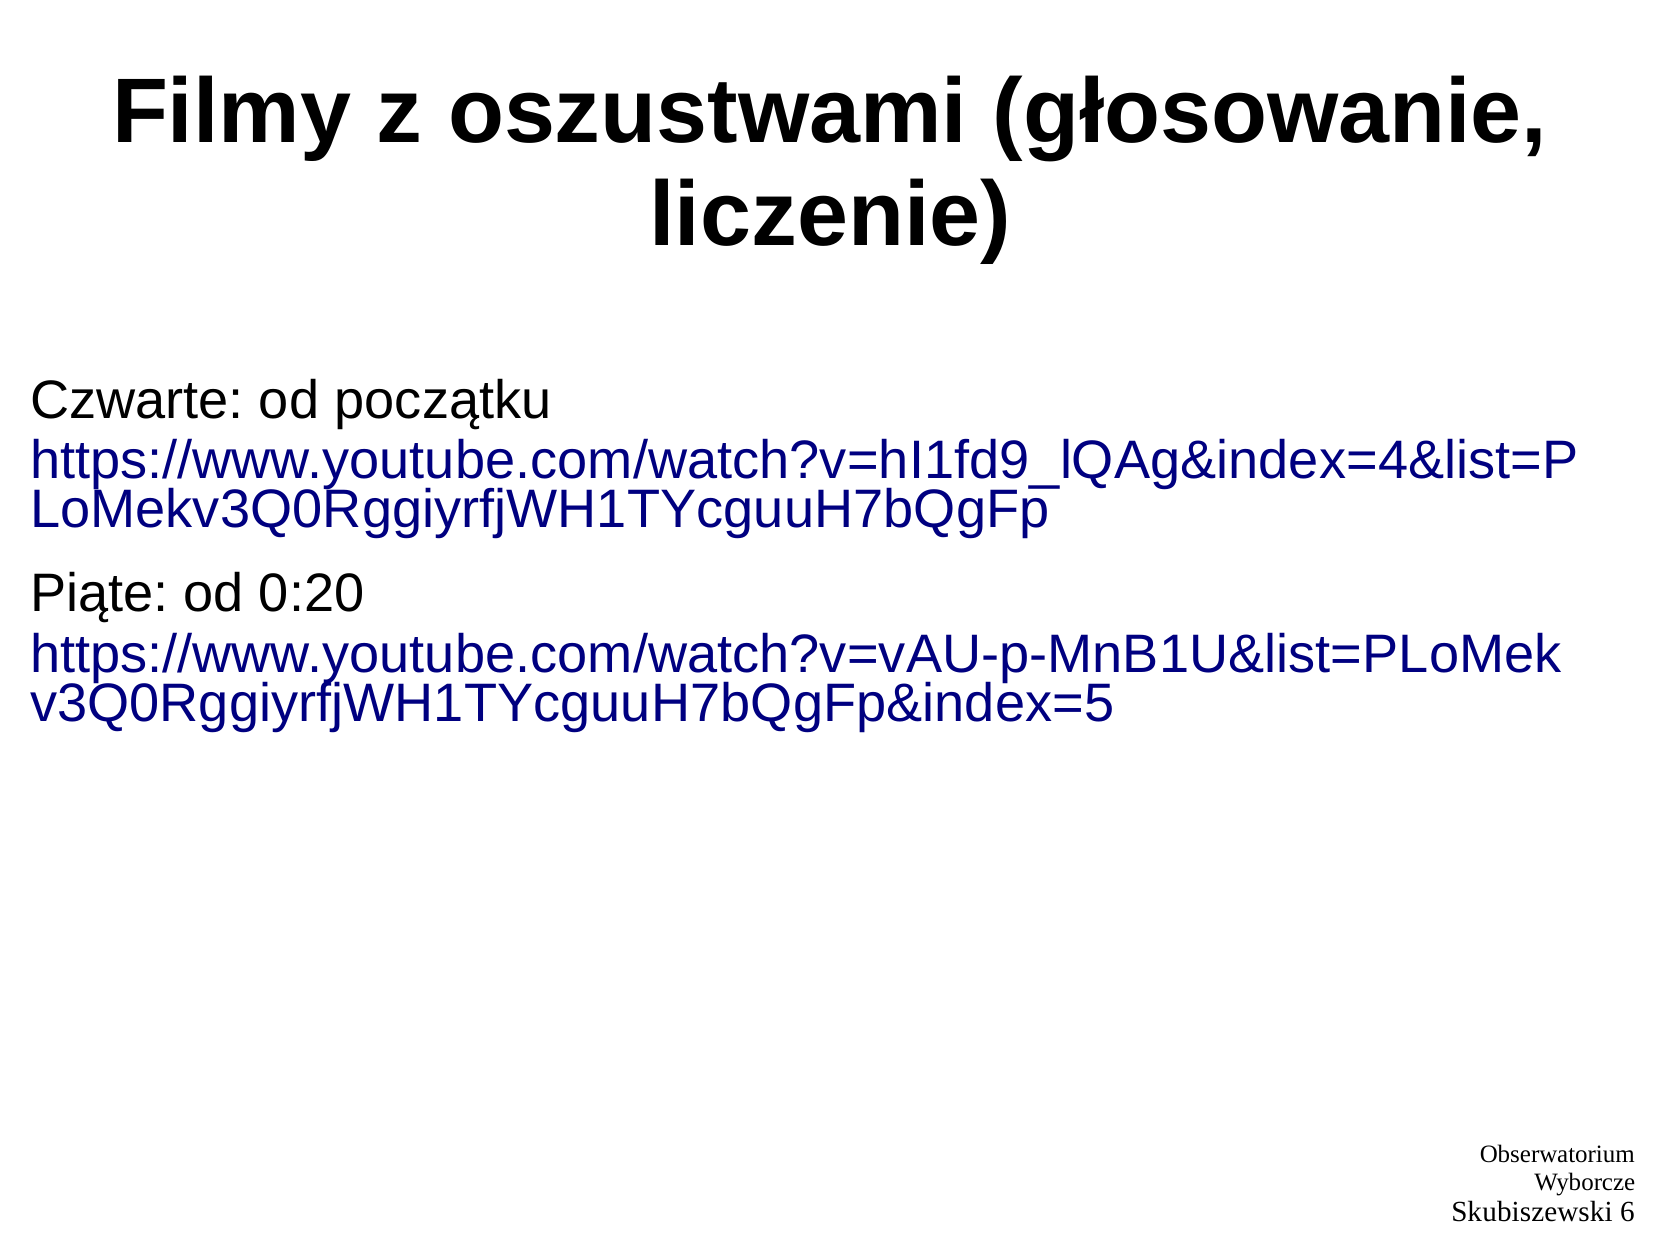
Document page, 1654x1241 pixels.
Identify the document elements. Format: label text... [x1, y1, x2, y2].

list Czwarte: od początku https://www.youtube.com/watch?v=hI1fd9_lQAg&index=4&list=PLoMekv3Q0RggiyrfjWH1TYcguuH7bQgFp Piąte: od 0:20 https://www.youtube.com/watch?v=vAU-p-MnB1U&list=PLoMekv3Q0RggiyrfjWH1TYcguuH7bQgFp&index=5 [30, 285, 1583, 1156]
title Filmy z oszustwami (głosowanie, liczenie) [86, 60, 1575, 266]
